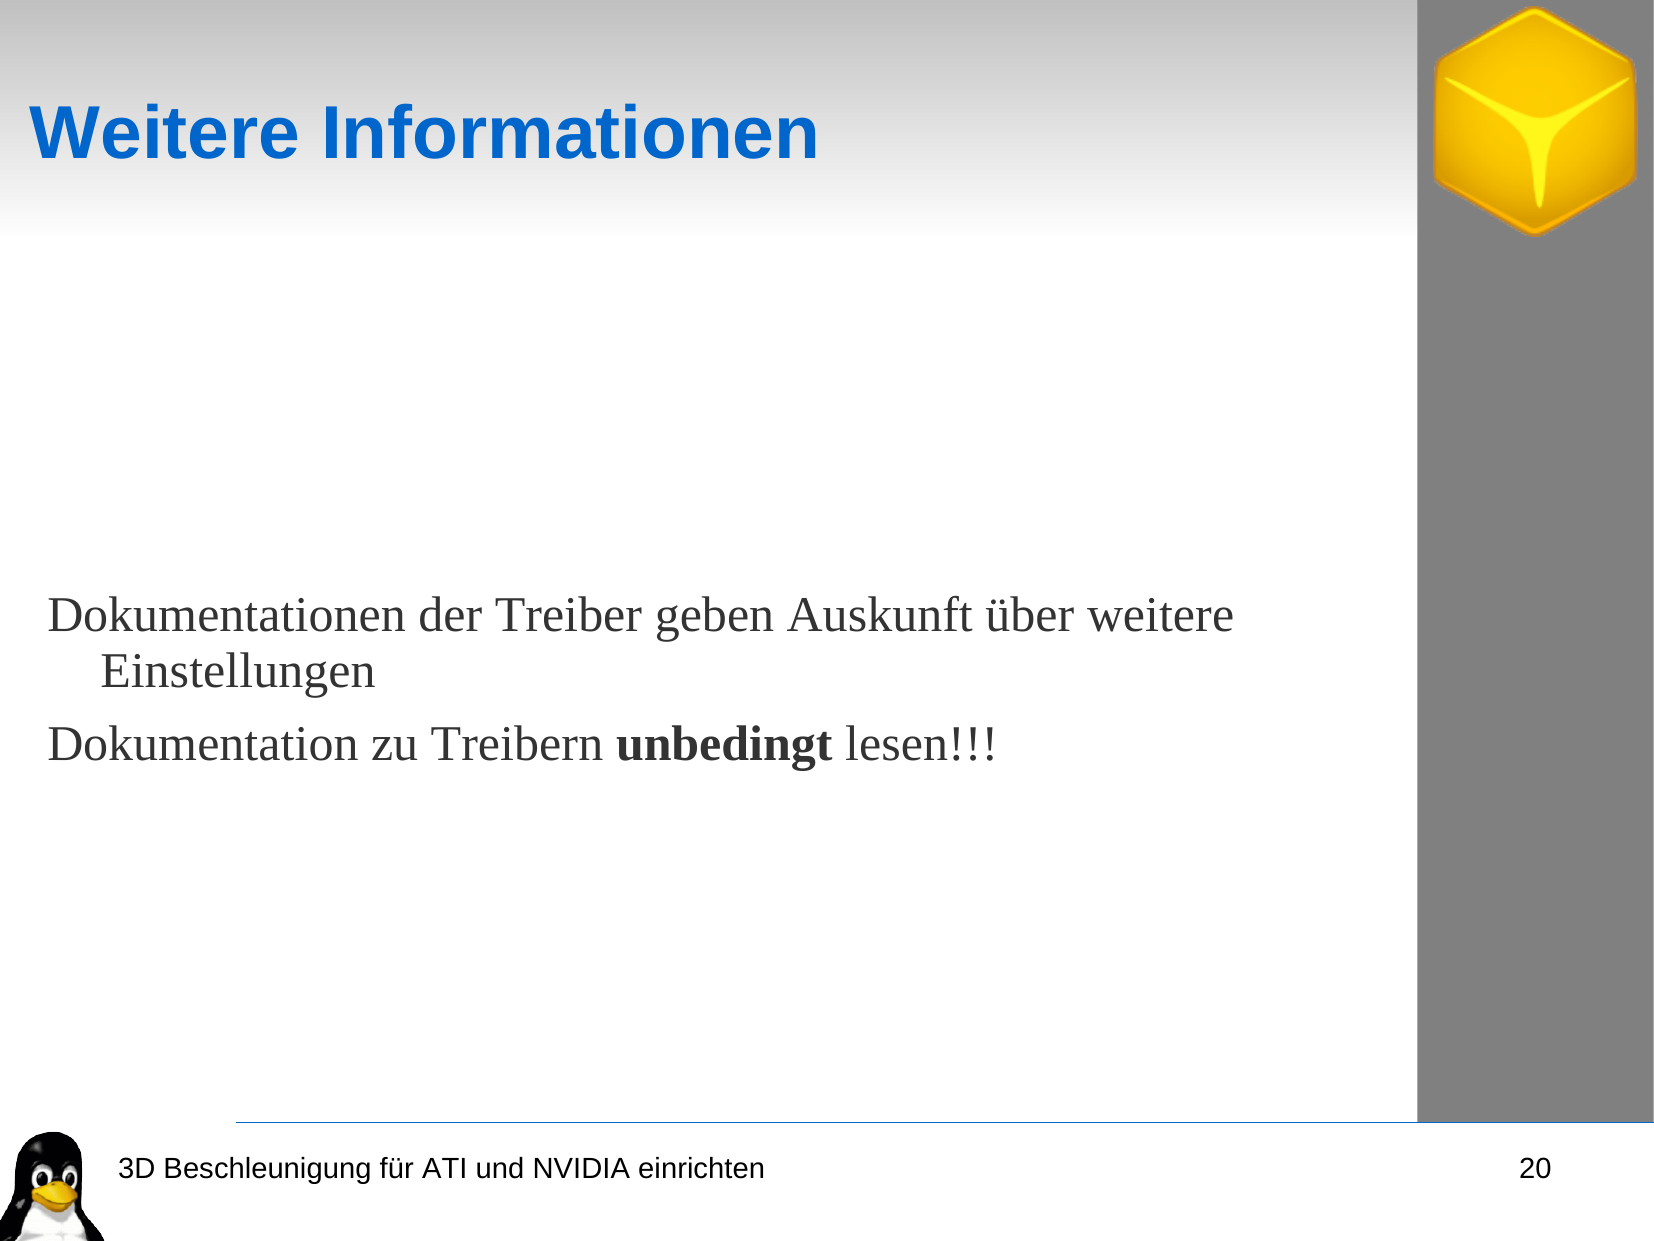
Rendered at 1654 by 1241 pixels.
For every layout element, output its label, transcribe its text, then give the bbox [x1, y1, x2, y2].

picture [0, 1121, 148, 1241]
list Dokumentationen der Treiber geben Auskunft über weitere Einstellungen Dokumentation zu Treibern unbedingt lesen!!! [29, 265, 1388, 1093]
picture [139, 1160, 148, 1176]
title Weitere Informationen [29, 29, 1388, 237]
picture [1433, 6, 1638, 237]
